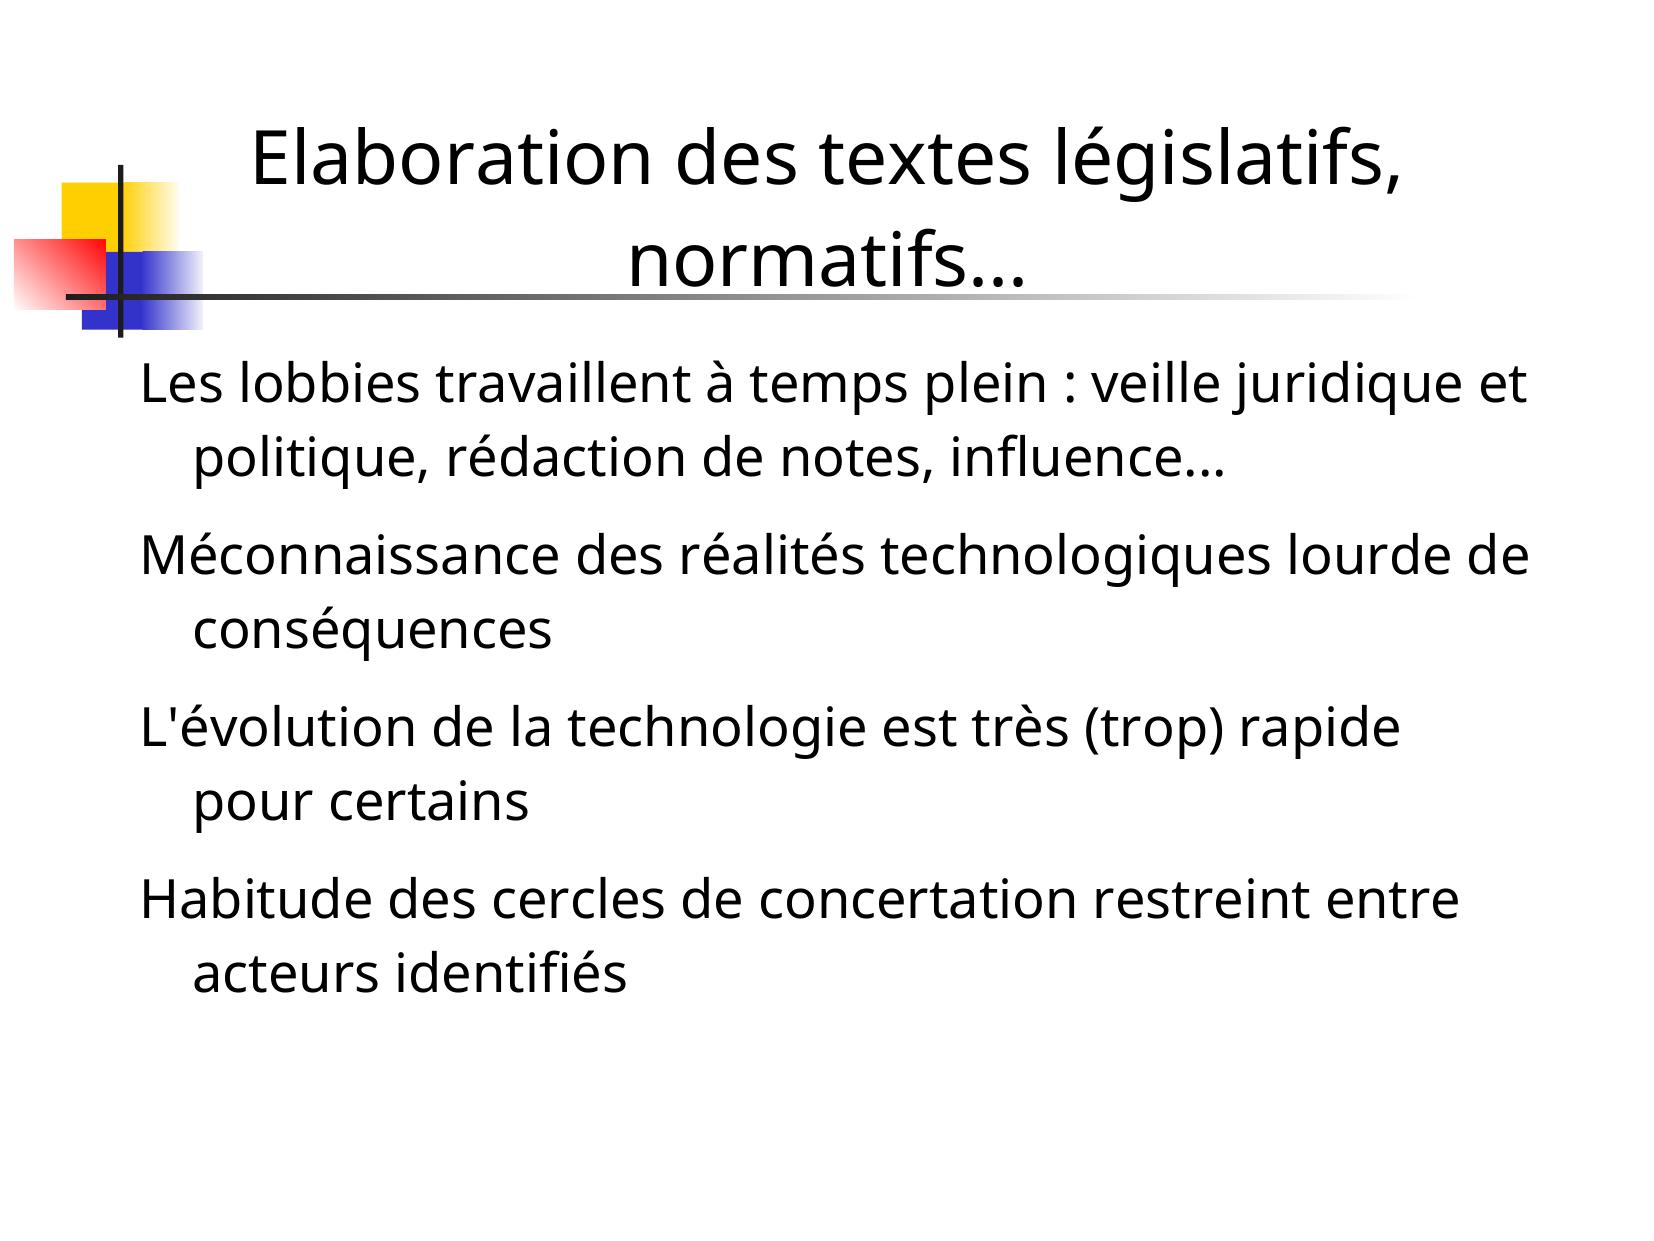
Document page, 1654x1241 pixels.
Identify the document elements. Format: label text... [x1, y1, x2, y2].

title Elaboration des textes législatifs, normatifs... [121, 110, 1534, 303]
list Les lobbies travaillent à temps plein : veille juridique et politique, rédaction de notes, influence... Méconnaissance des réalités technologiques lourde de conséquences L'évolution de la technologie est très (trop) rapide pour certains Habitude des cercles de concertation restreint entre acteurs identifiés [121, 344, 1534, 1112]
